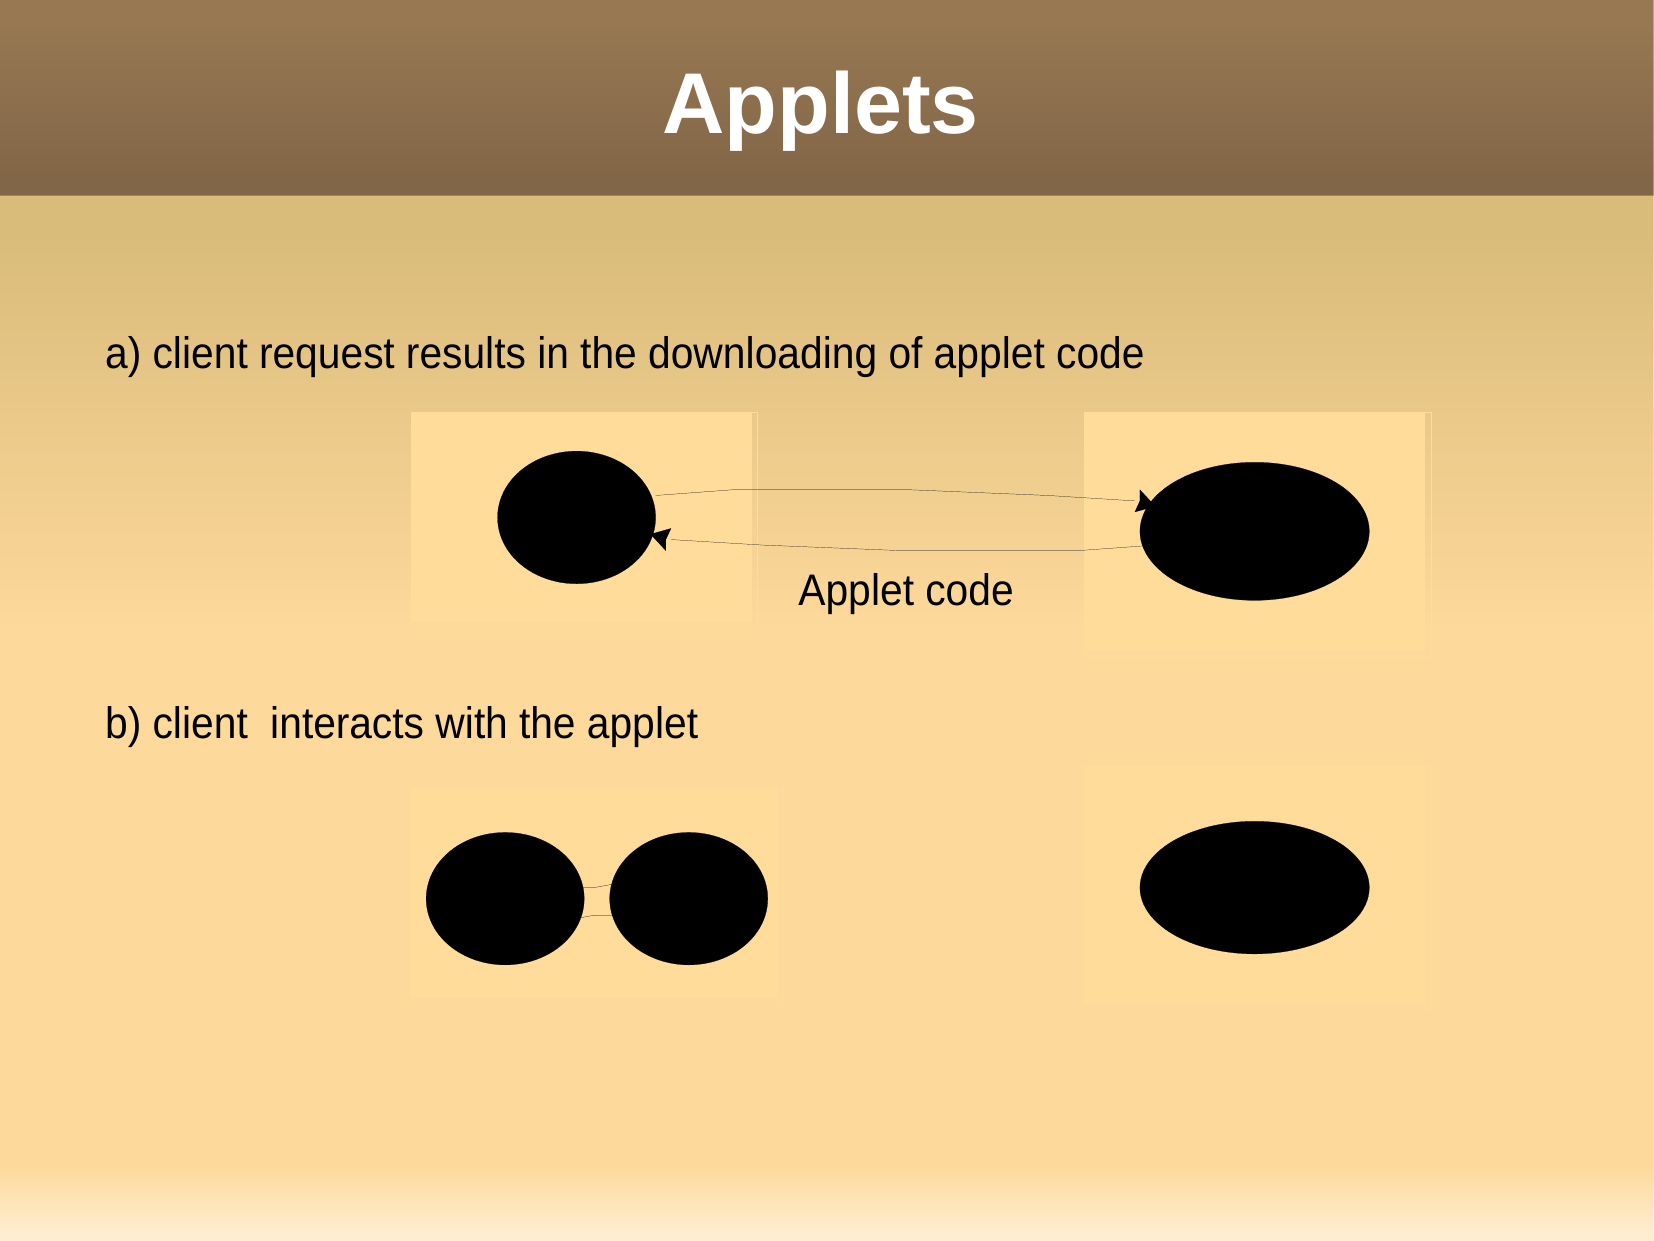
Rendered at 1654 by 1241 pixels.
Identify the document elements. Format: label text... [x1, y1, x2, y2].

title Applets [76, 0, 1565, 208]
picture [0, 0, 1654, 1241]
